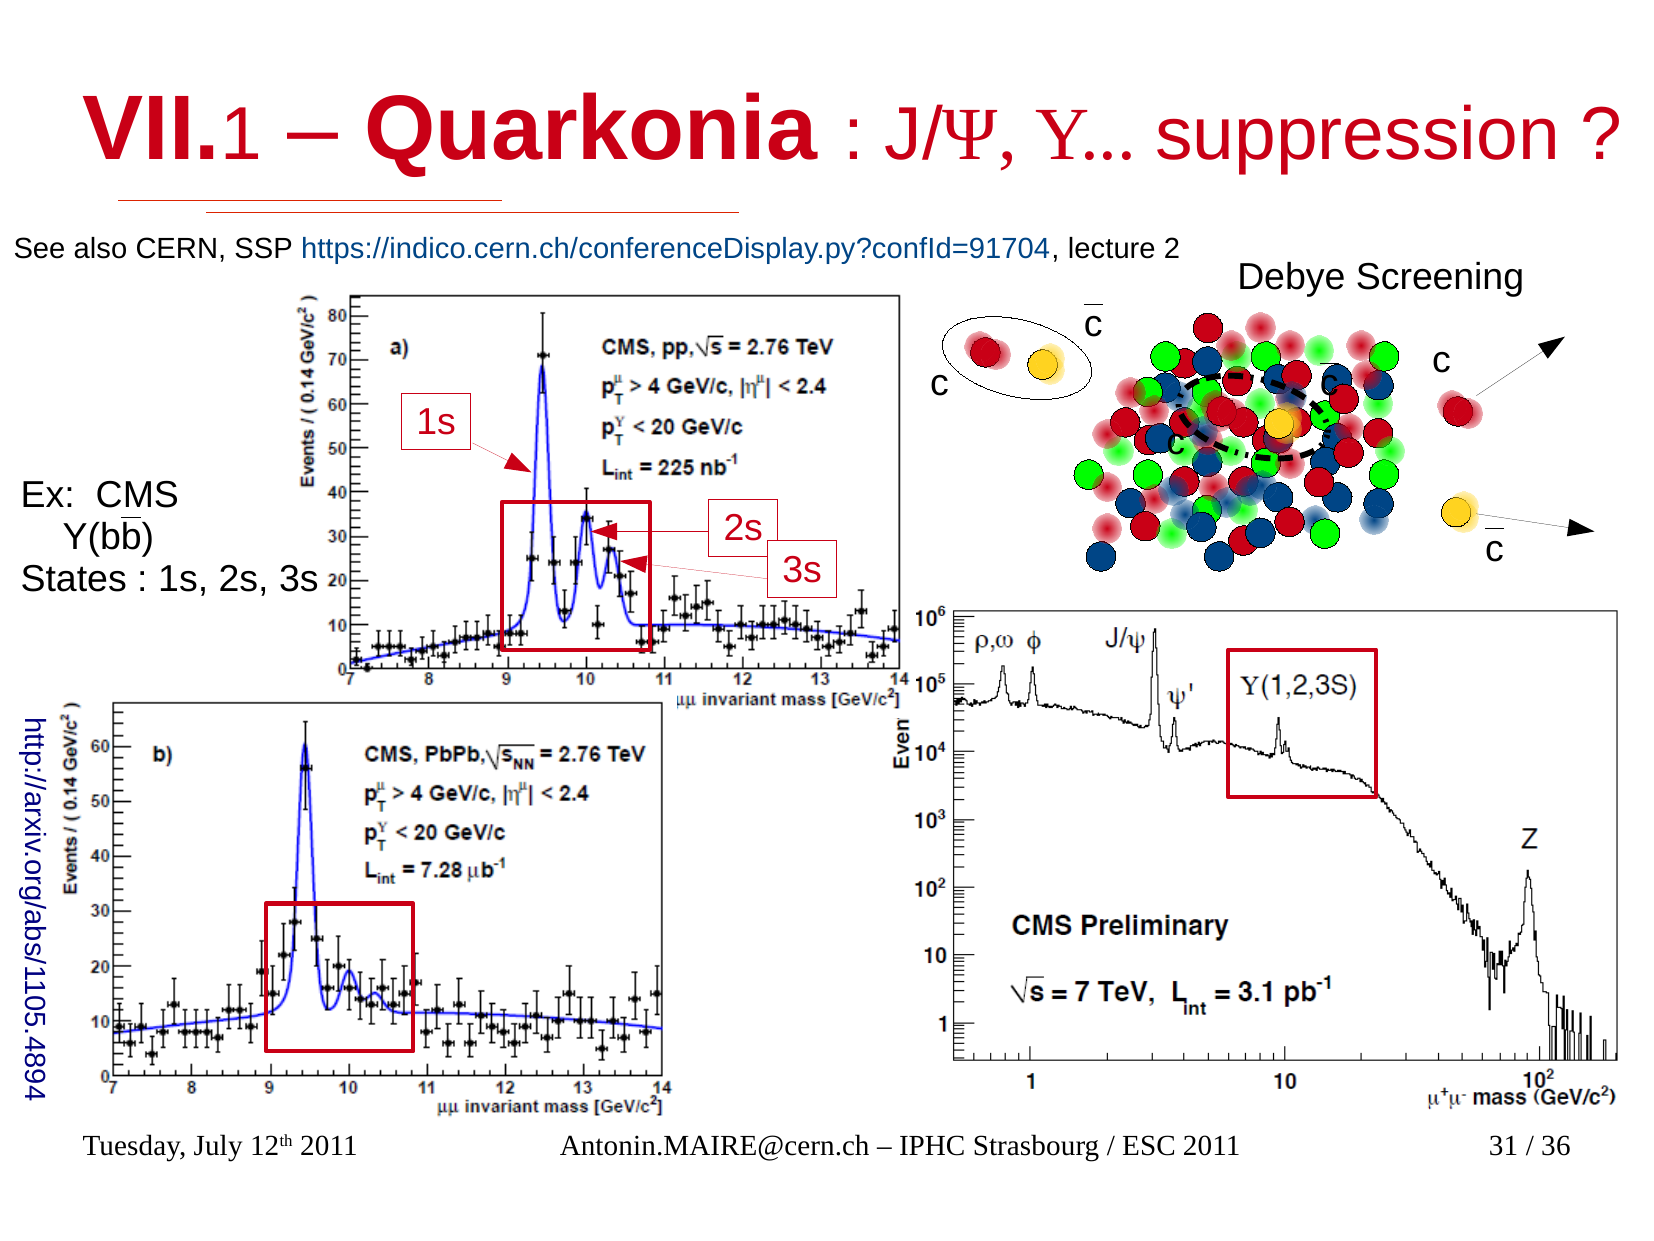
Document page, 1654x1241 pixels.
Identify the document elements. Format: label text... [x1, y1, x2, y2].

text_box http://arxiv.org/abs/1105.4894 [11, 702, 47, 1117]
text_box c [1470, 519, 1519, 577]
text_box [964, 331, 1011, 370]
text_box Debye Screening [1222, 248, 1539, 305]
text_box Ex: CMS Υ(bb) States : 1s, 2s, 3s [5, 466, 334, 608]
text_box c [1151, 413, 1201, 471]
text_box [1086, 513, 1122, 572]
text_box See also CERN, SSP https://indico.cern.ch/conferenceDisplay.py?confId=91704, lecture 2 [0, 224, 1197, 273]
text_box [1354, 388, 1359, 410]
title VII.1 – Quarkonia : J/Ψ, Y... suppression ? [82, 49, 1625, 207]
picture [47, 289, 1630, 1123]
text_box [1027, 343, 1065, 385]
text_box c [1068, 295, 1118, 353]
text_box [1437, 390, 1483, 429]
text_box 3s [767, 540, 837, 598]
text_box 2s [708, 499, 778, 557]
text_box [1441, 491, 1479, 533]
text_box c [916, 354, 964, 412]
text_box 1s [401, 393, 471, 450]
text_box c [1305, 354, 1354, 412]
text_box [1073, 312, 1405, 572]
text_box c [1417, 330, 1466, 388]
